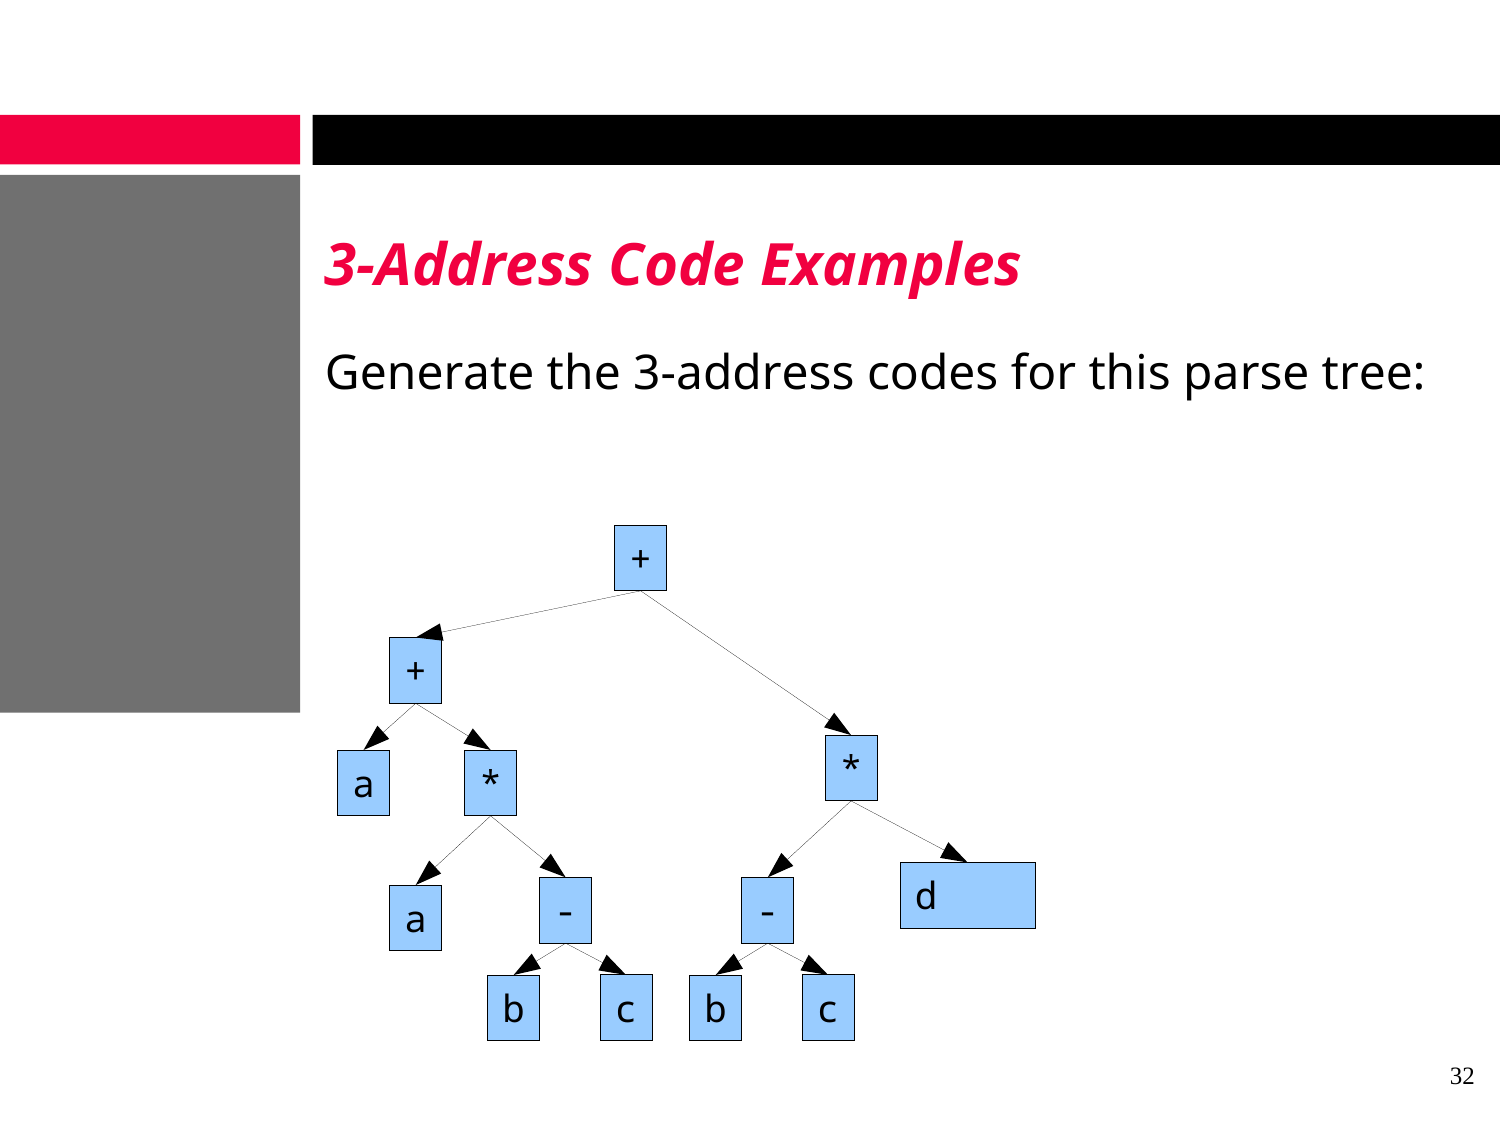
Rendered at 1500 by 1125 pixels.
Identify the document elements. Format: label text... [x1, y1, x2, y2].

text_box - [539, 877, 592, 936]
title 3-Address Code Examples [324, 187, 1450, 324]
text_box + [389, 637, 442, 696]
text_box d [900, 862, 1036, 921]
list Generate the 3-address codes for this parse tree: [324, 324, 1450, 1051]
text_box c [802, 974, 855, 1034]
text_box b [487, 975, 540, 1034]
text_box a [337, 750, 390, 809]
text_box + [614, 525, 667, 584]
text_box a [389, 885, 442, 944]
text_box * [464, 750, 517, 809]
text_box c [600, 974, 653, 1034]
text_box - [741, 877, 794, 936]
text_box b [689, 975, 742, 1034]
text_box * [825, 735, 878, 794]
